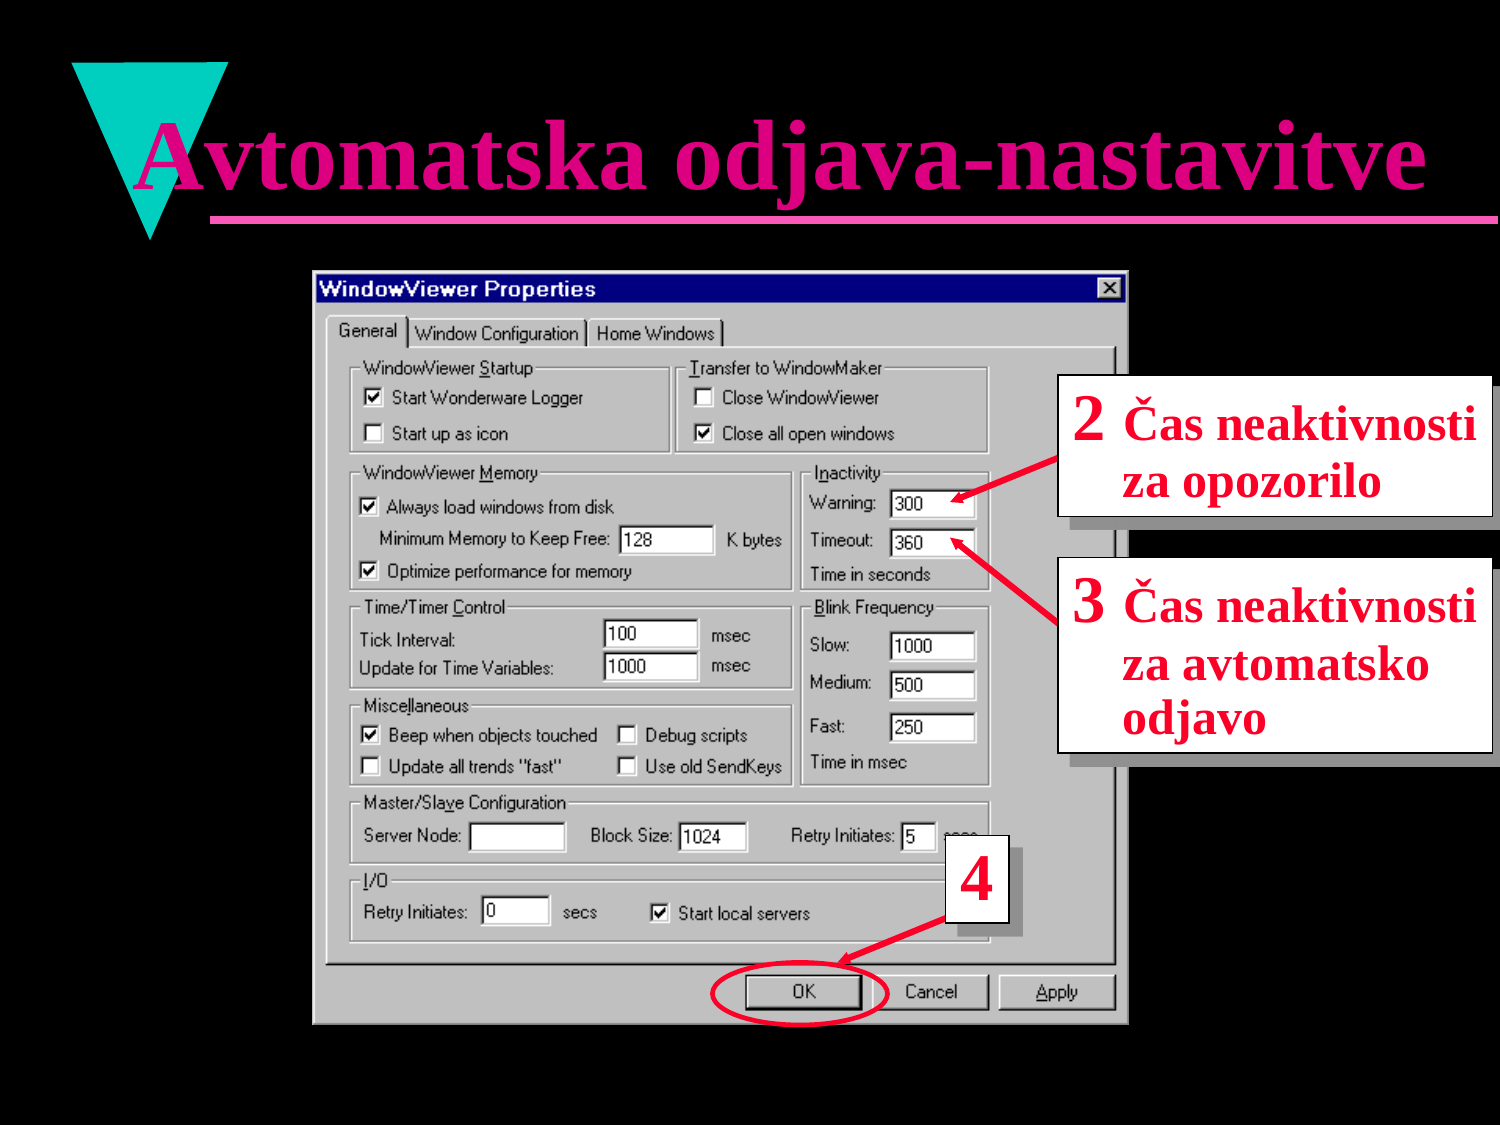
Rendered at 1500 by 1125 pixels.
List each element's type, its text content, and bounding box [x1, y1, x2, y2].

text_box 4 [945, 835, 1009, 923]
text_box 3 Čas neaktivnosti za avtomatsko odjavo [1058, 557, 1493, 753]
title Avtomatska odjava-nastavitve [117, 63, 1500, 251]
chart [715, 965, 884, 1022]
chart [312, 270, 1129, 1026]
text_box 2 Čas neaktivnosti za opozorilo [1058, 374, 1493, 517]
